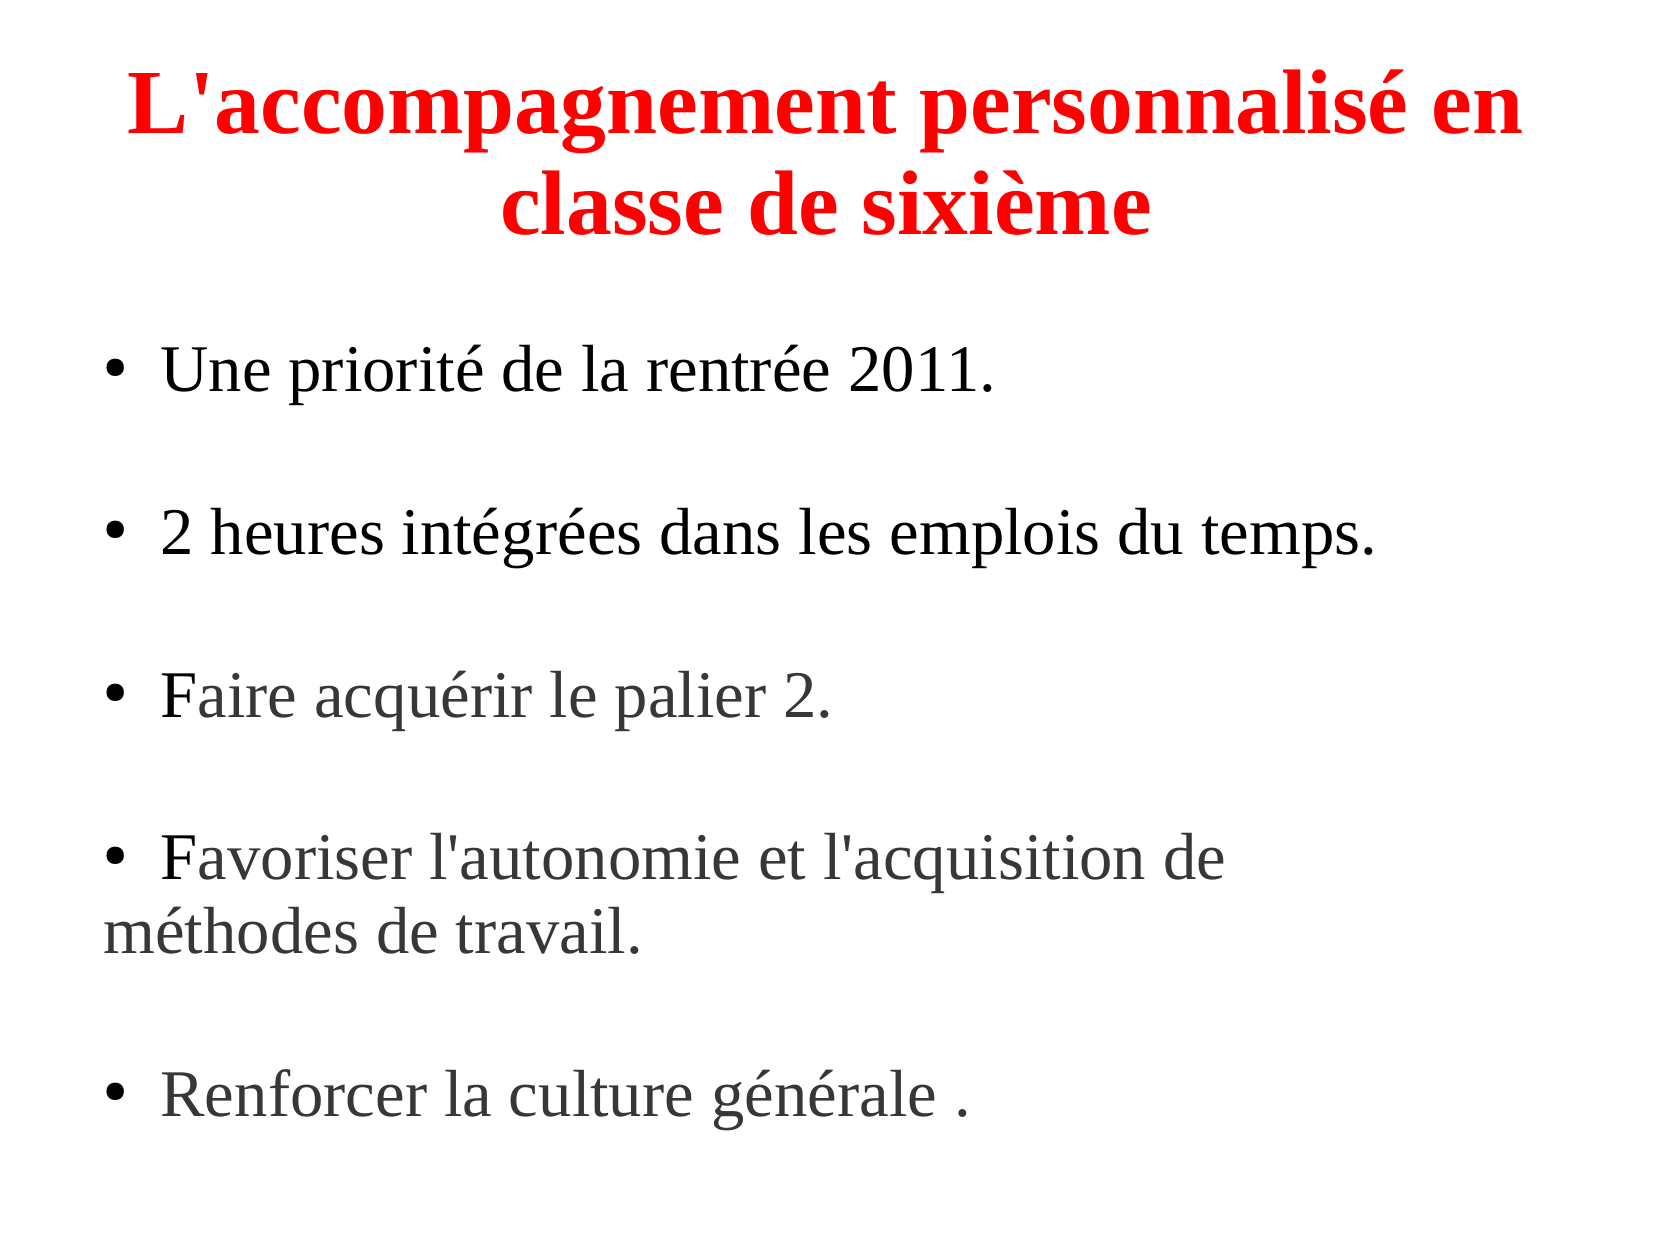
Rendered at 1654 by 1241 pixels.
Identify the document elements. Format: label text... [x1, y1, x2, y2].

text_box Une priorité de la rentrée 2011. 2 heures intégrées dans les emplois du temps. Faire acquérir le palier 2. Favoriser l'autonomie et l'acquisition de méthodes de travail. Renforcer la culture générale . [88, 324, 1477, 1139]
title L'accompagnement personnalisé en classe de sixième [82, 17, 1571, 289]
